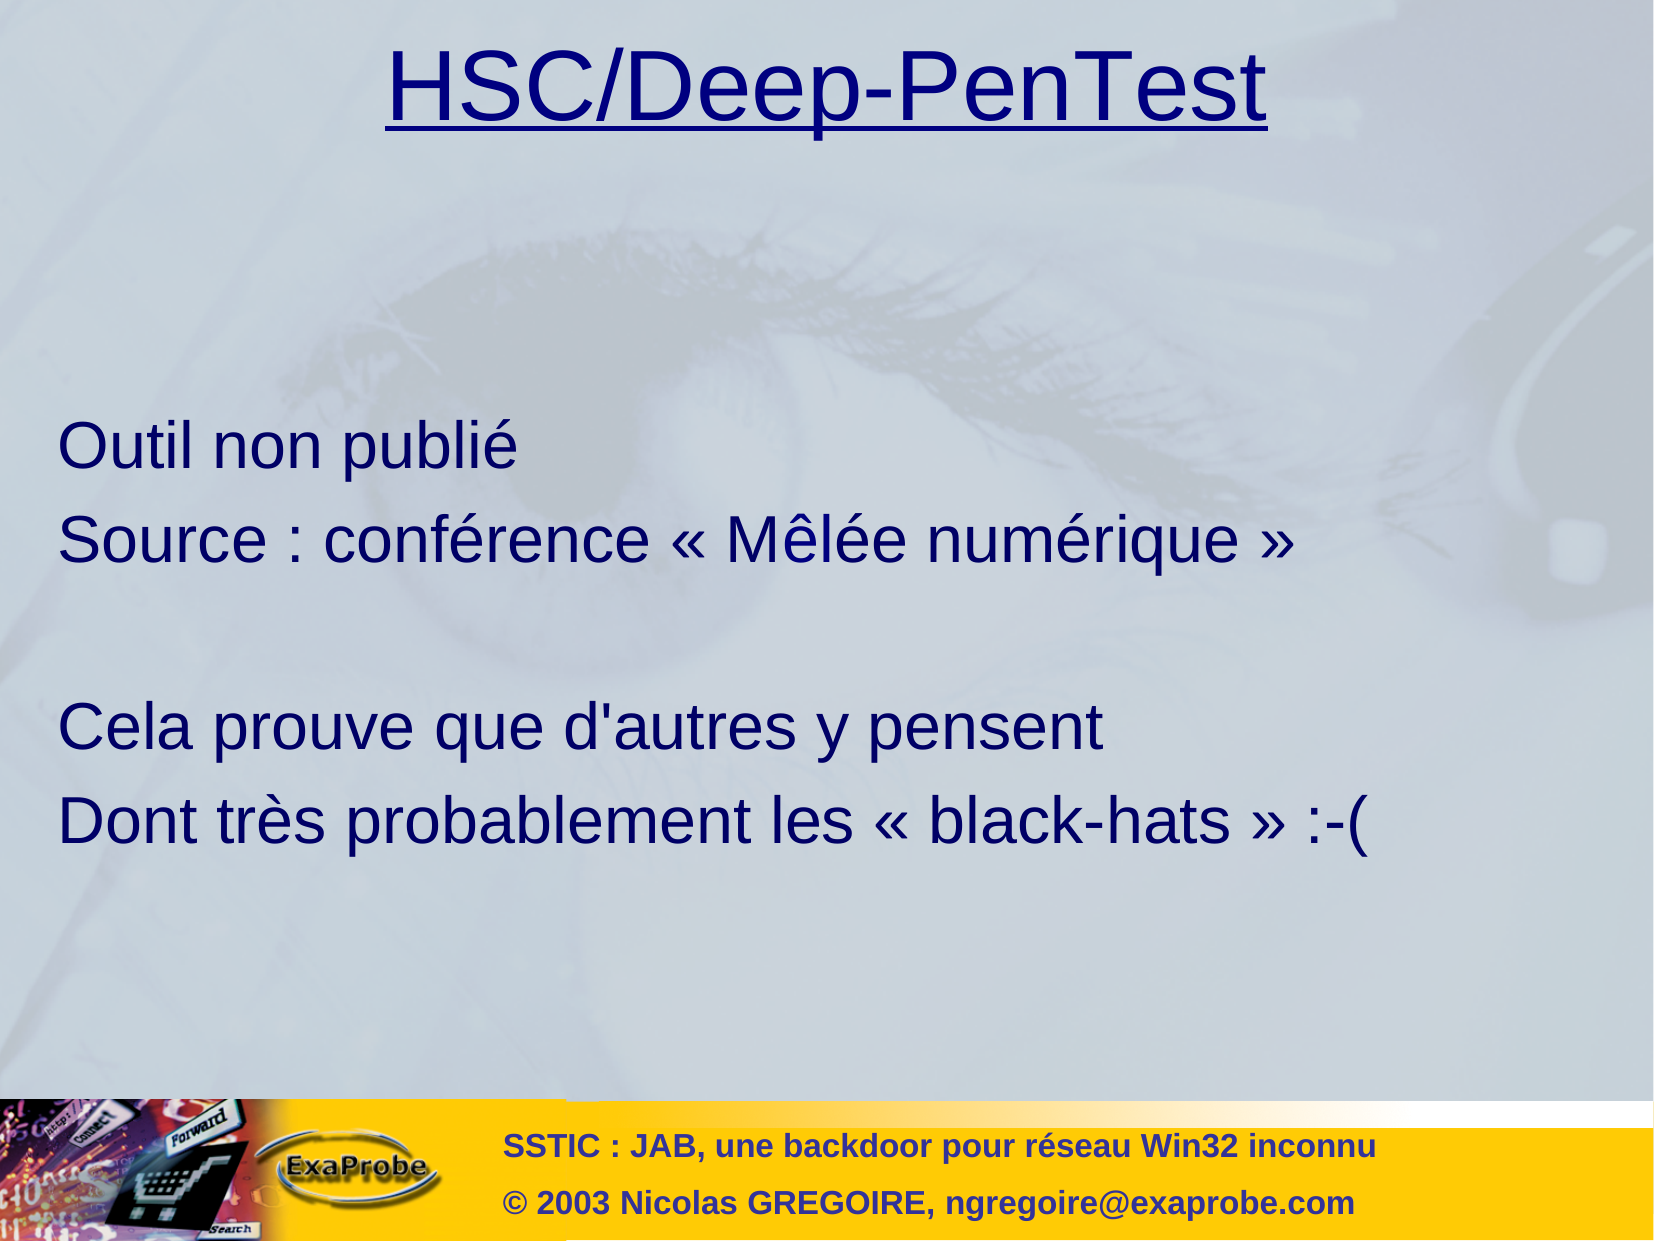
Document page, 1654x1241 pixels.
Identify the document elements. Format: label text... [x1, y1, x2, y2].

title HSC/Deep-PenTest [0, 0, 1654, 167]
subtitle Outil non publié Source : conférence « Mêlée numérique » Cela prouve que d'autres y pensent Dont très probablement les « black-hats » :-( [39, 222, 1623, 1041]
